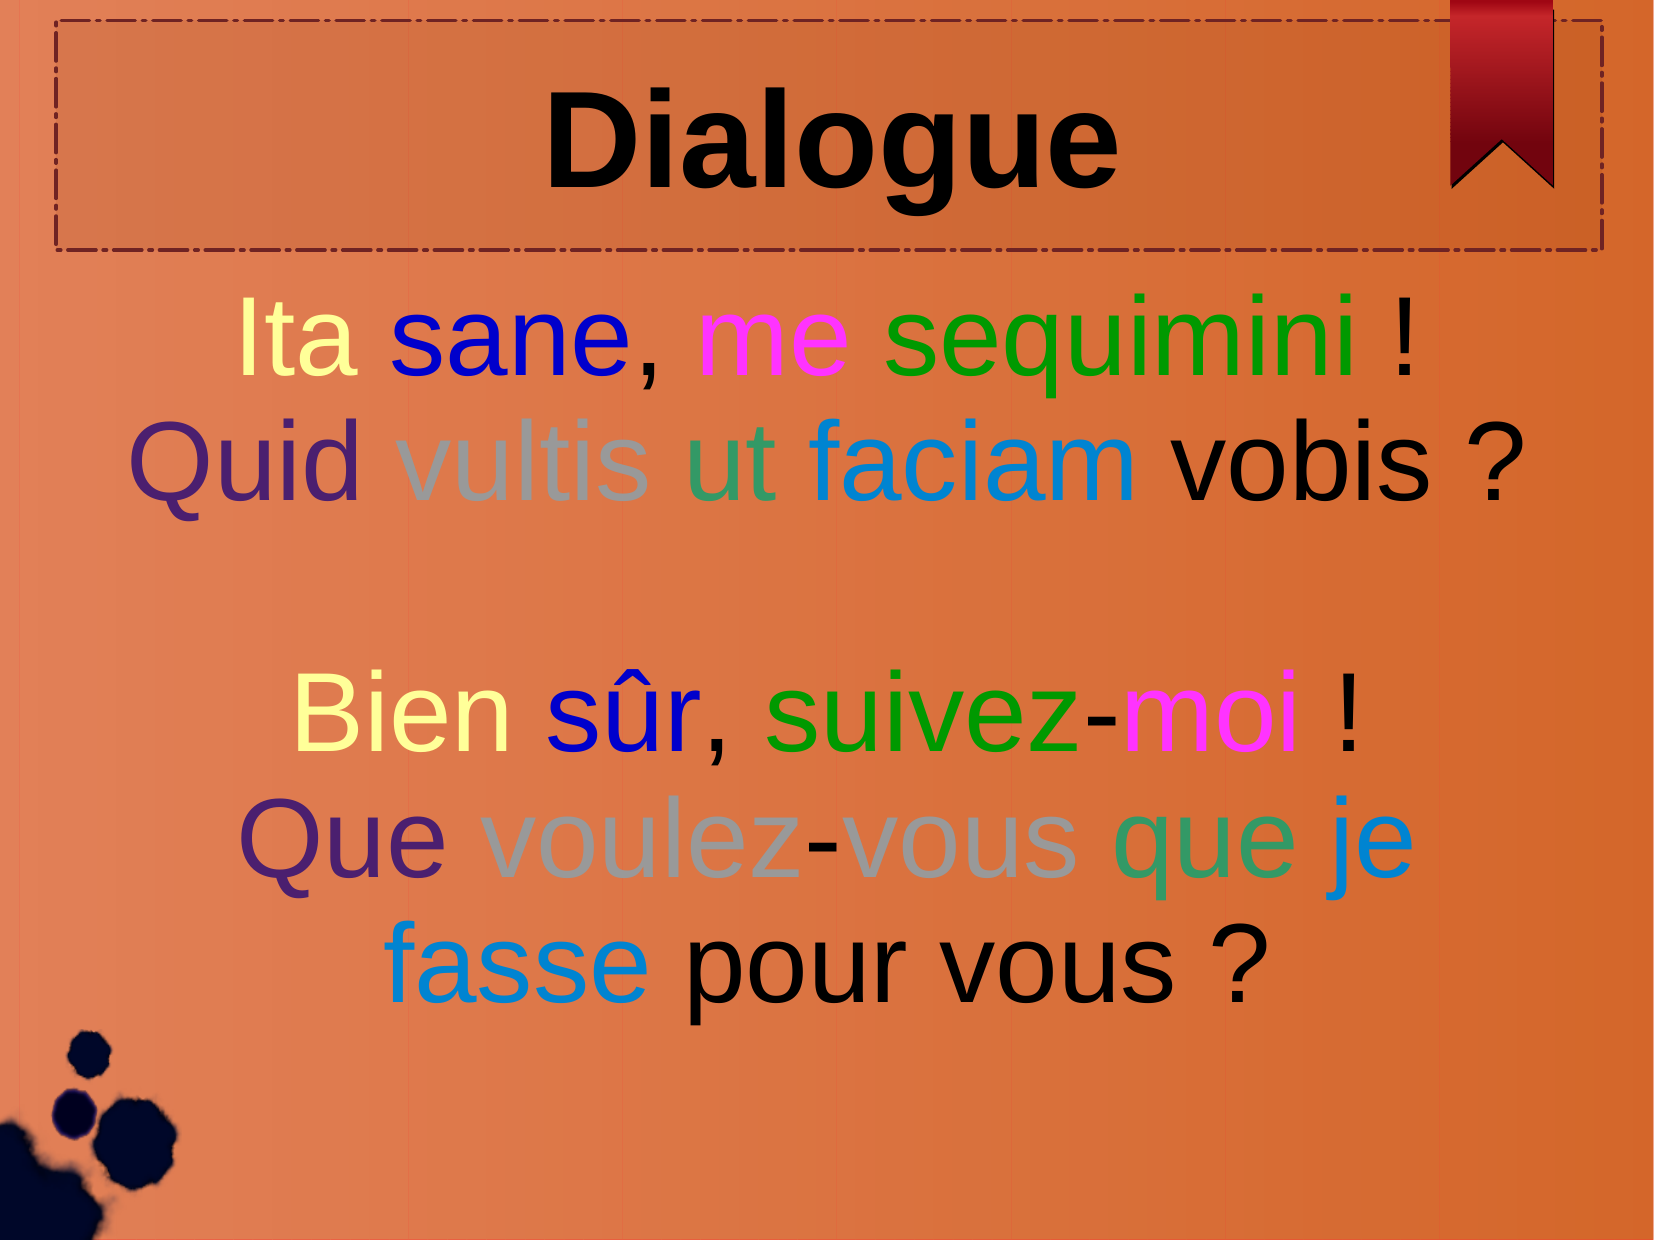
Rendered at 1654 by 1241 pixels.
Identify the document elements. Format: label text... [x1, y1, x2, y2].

title Dialogue [59, 23, 1607, 257]
text_box Ita sane, me sequimini ! Quid vultis ut faciam vobis ? Bien sûr, suivez-moi ! Que voulez-vous que je fasse pour vous ? [82, 273, 1571, 1027]
